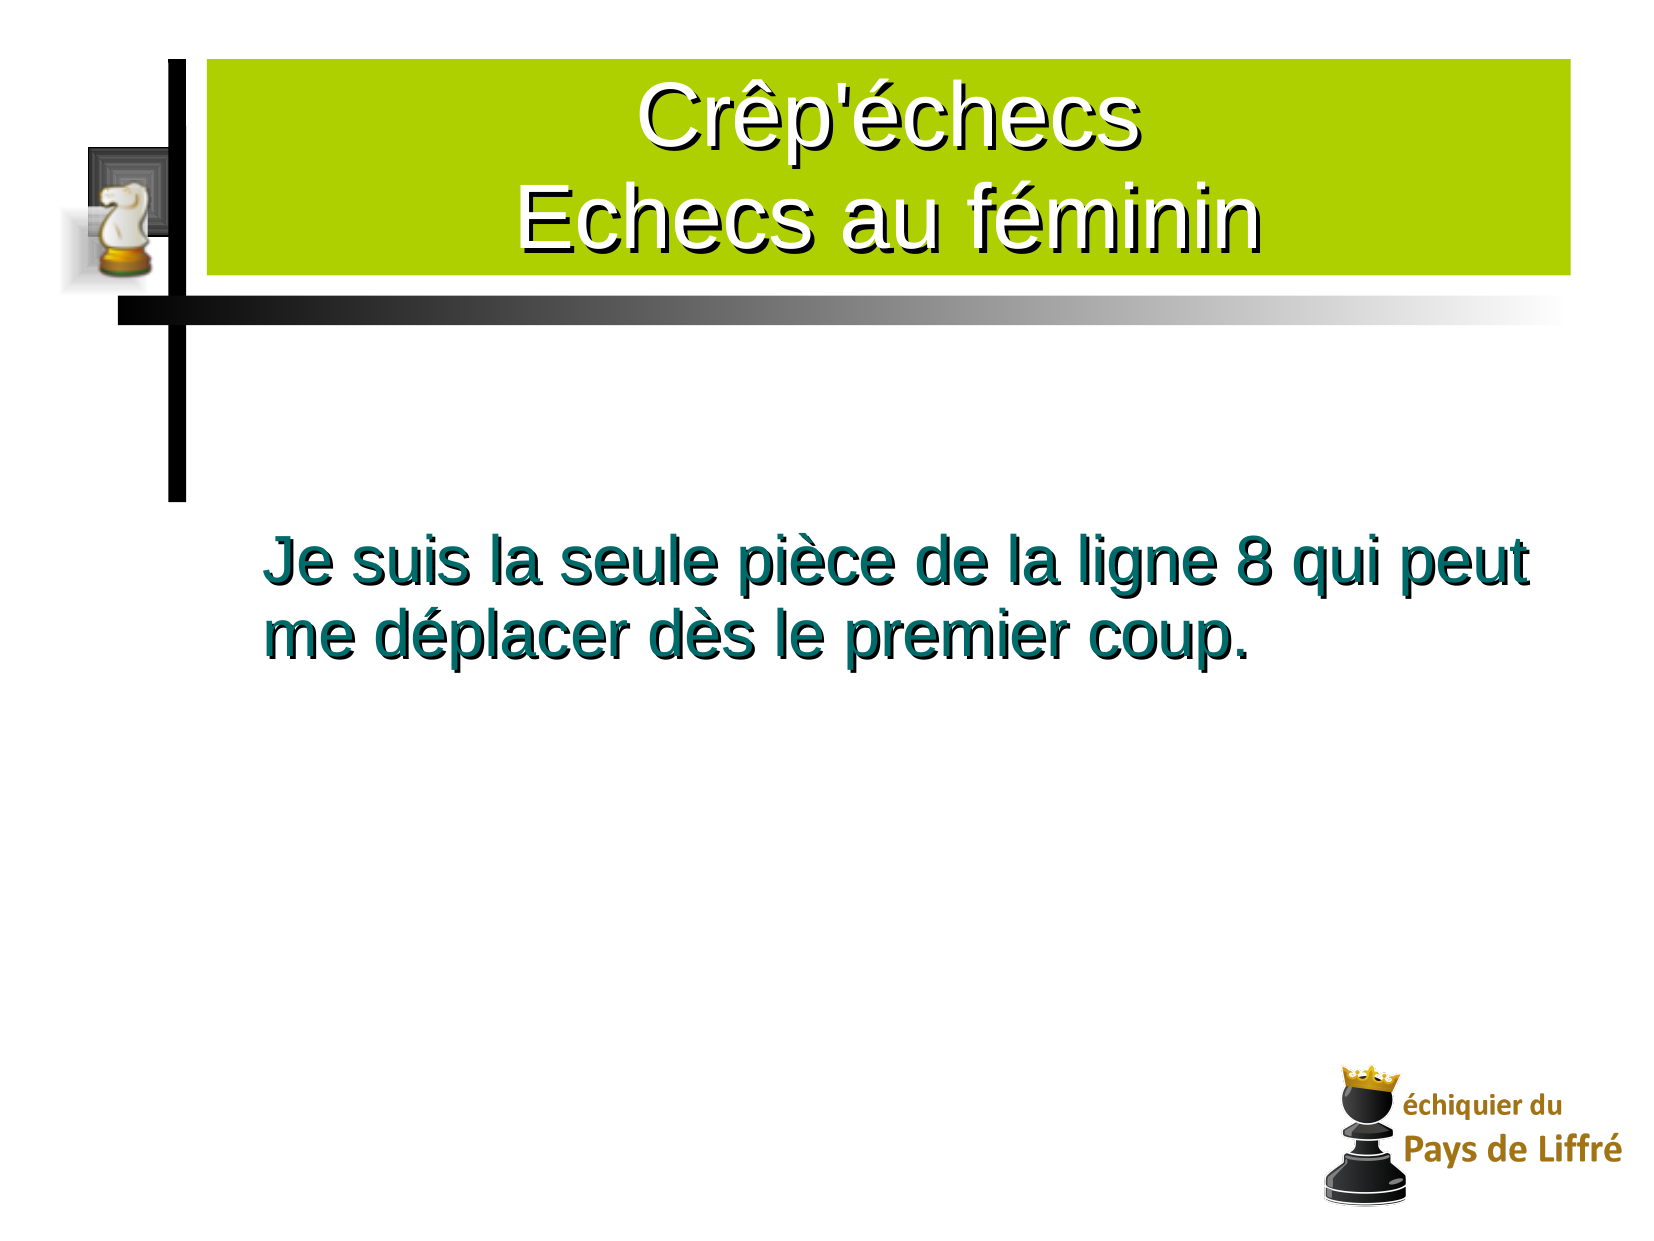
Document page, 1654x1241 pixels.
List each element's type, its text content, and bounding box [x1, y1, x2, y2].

list Je suis la seule pièce de la ligne 8 qui peut me déplacer dès le premier coup. [206, 354, 1565, 1077]
picture [1323, 1060, 1624, 1211]
picture [72, 177, 168, 282]
title Crêp'échecs Echecs au féminin [206, 59, 1571, 276]
